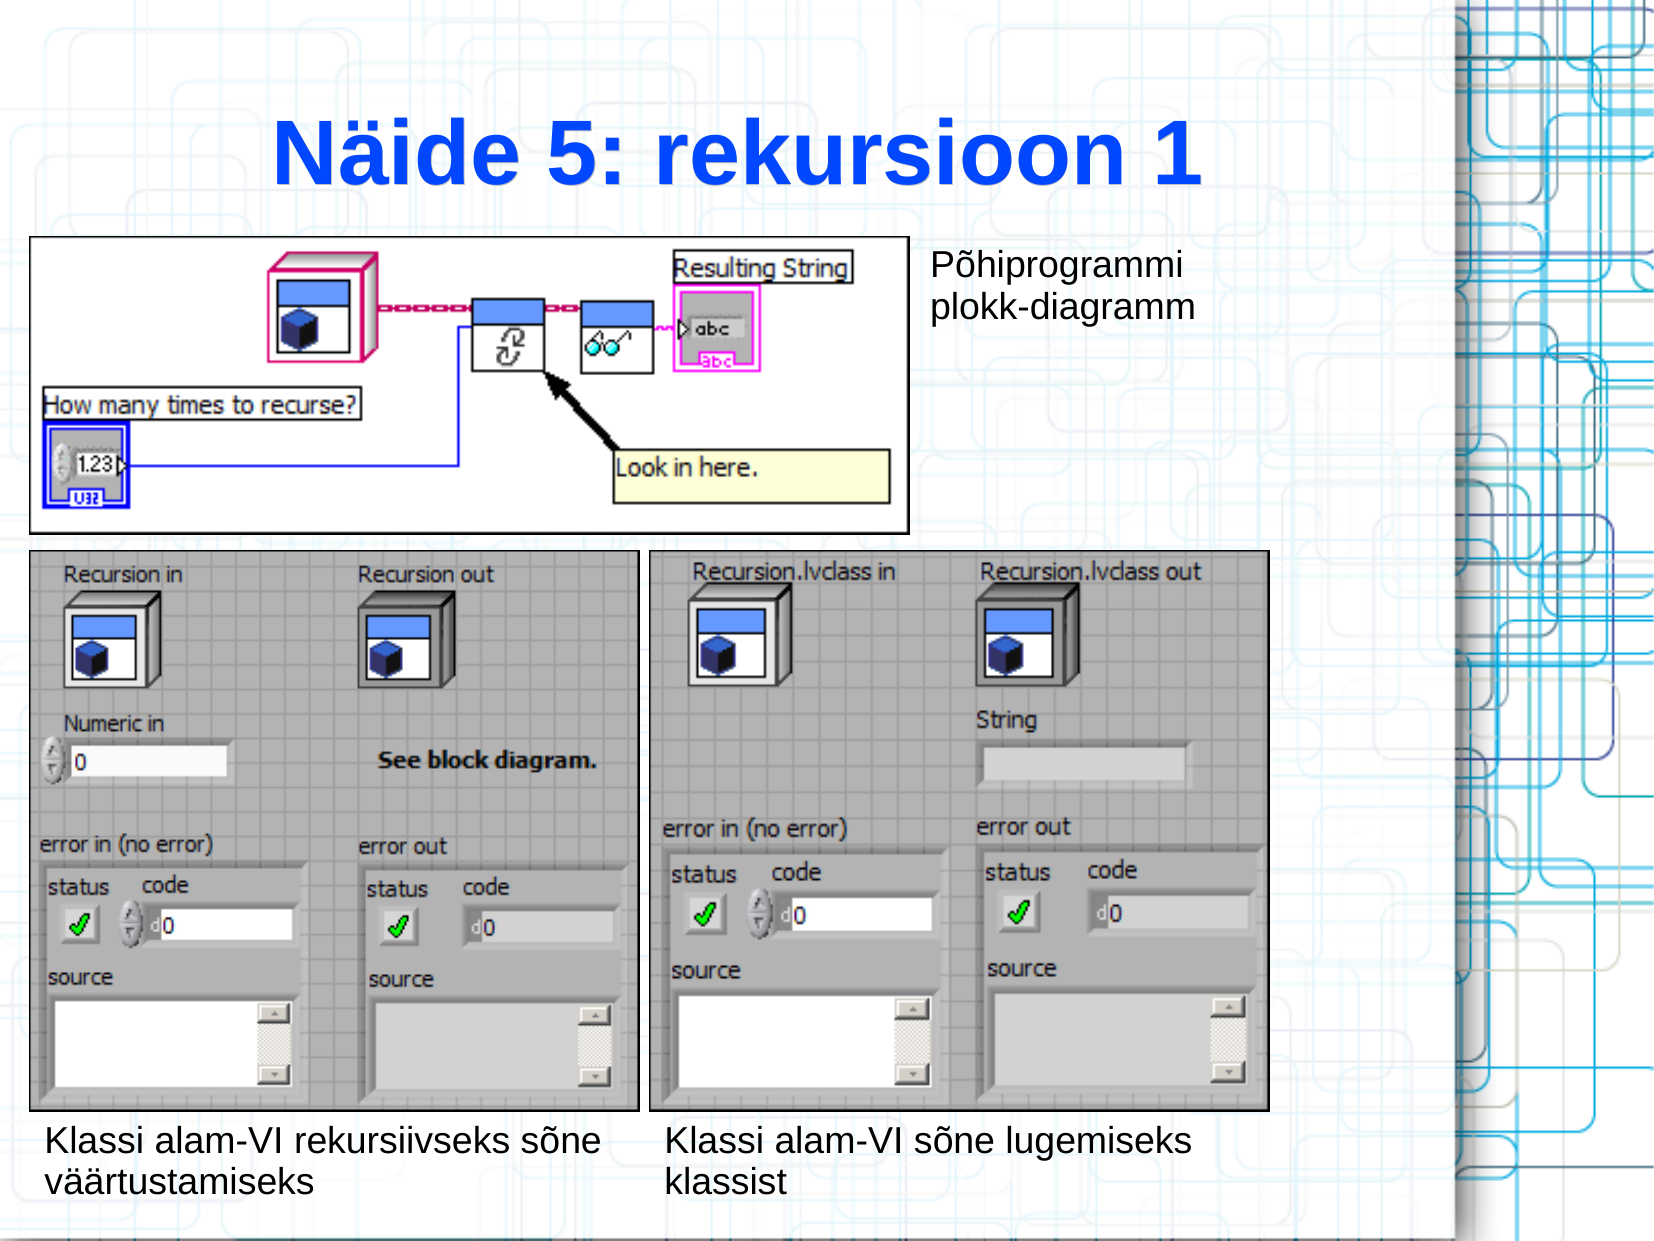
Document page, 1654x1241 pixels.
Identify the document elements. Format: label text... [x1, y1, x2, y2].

picture [0, 0, 1654, 1241]
text_box Klassi alam-VI rekursiivseks sõne väärtustamiseks [29, 1111, 649, 1211]
text_box Klassi alam-VI sõne lugemiseks klassist [649, 1111, 1270, 1211]
text_box Põhiprogrammi plokk-diagramm [915, 236, 1241, 336]
title Näide 5: rekursioon 1 [59, 56, 1418, 250]
